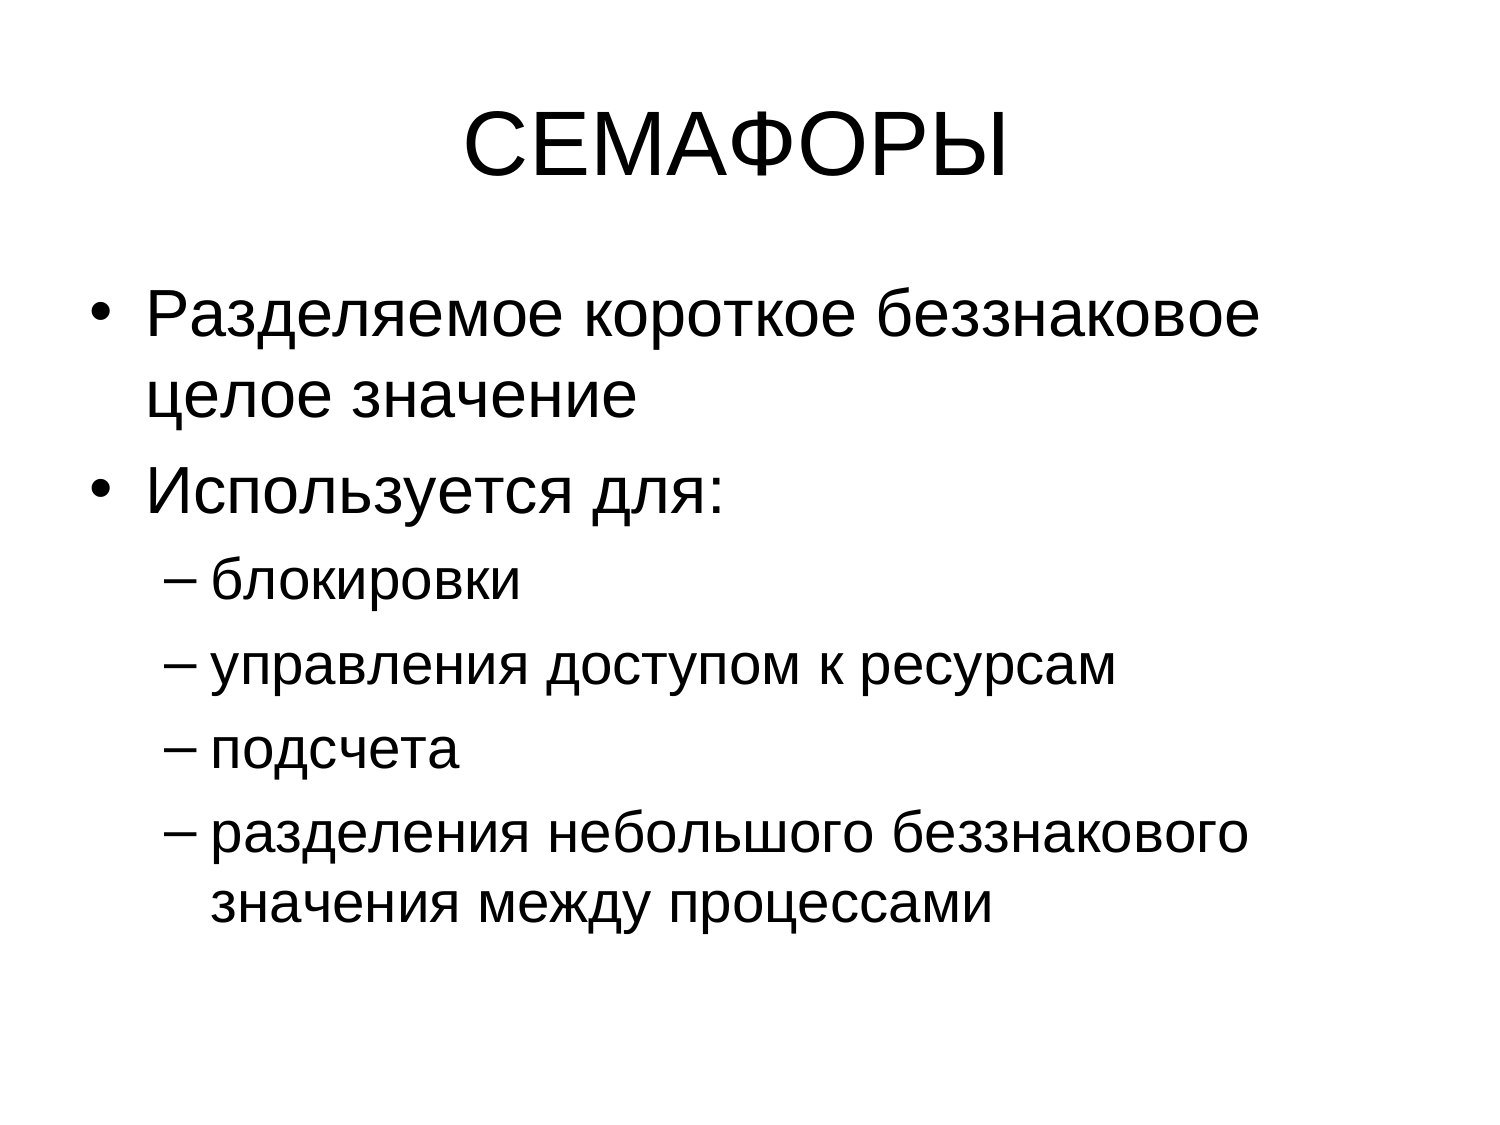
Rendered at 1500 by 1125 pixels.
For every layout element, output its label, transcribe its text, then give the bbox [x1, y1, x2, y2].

title СЕМАФОРЫ [75, 45, 1426, 233]
list Разделяемое короткое беззнаковое целое значение Используется для: блокировки управления доступом к ресурсам подсчета разделения небольшого беззнакового значения между процессами [75, 262, 1426, 1005]
